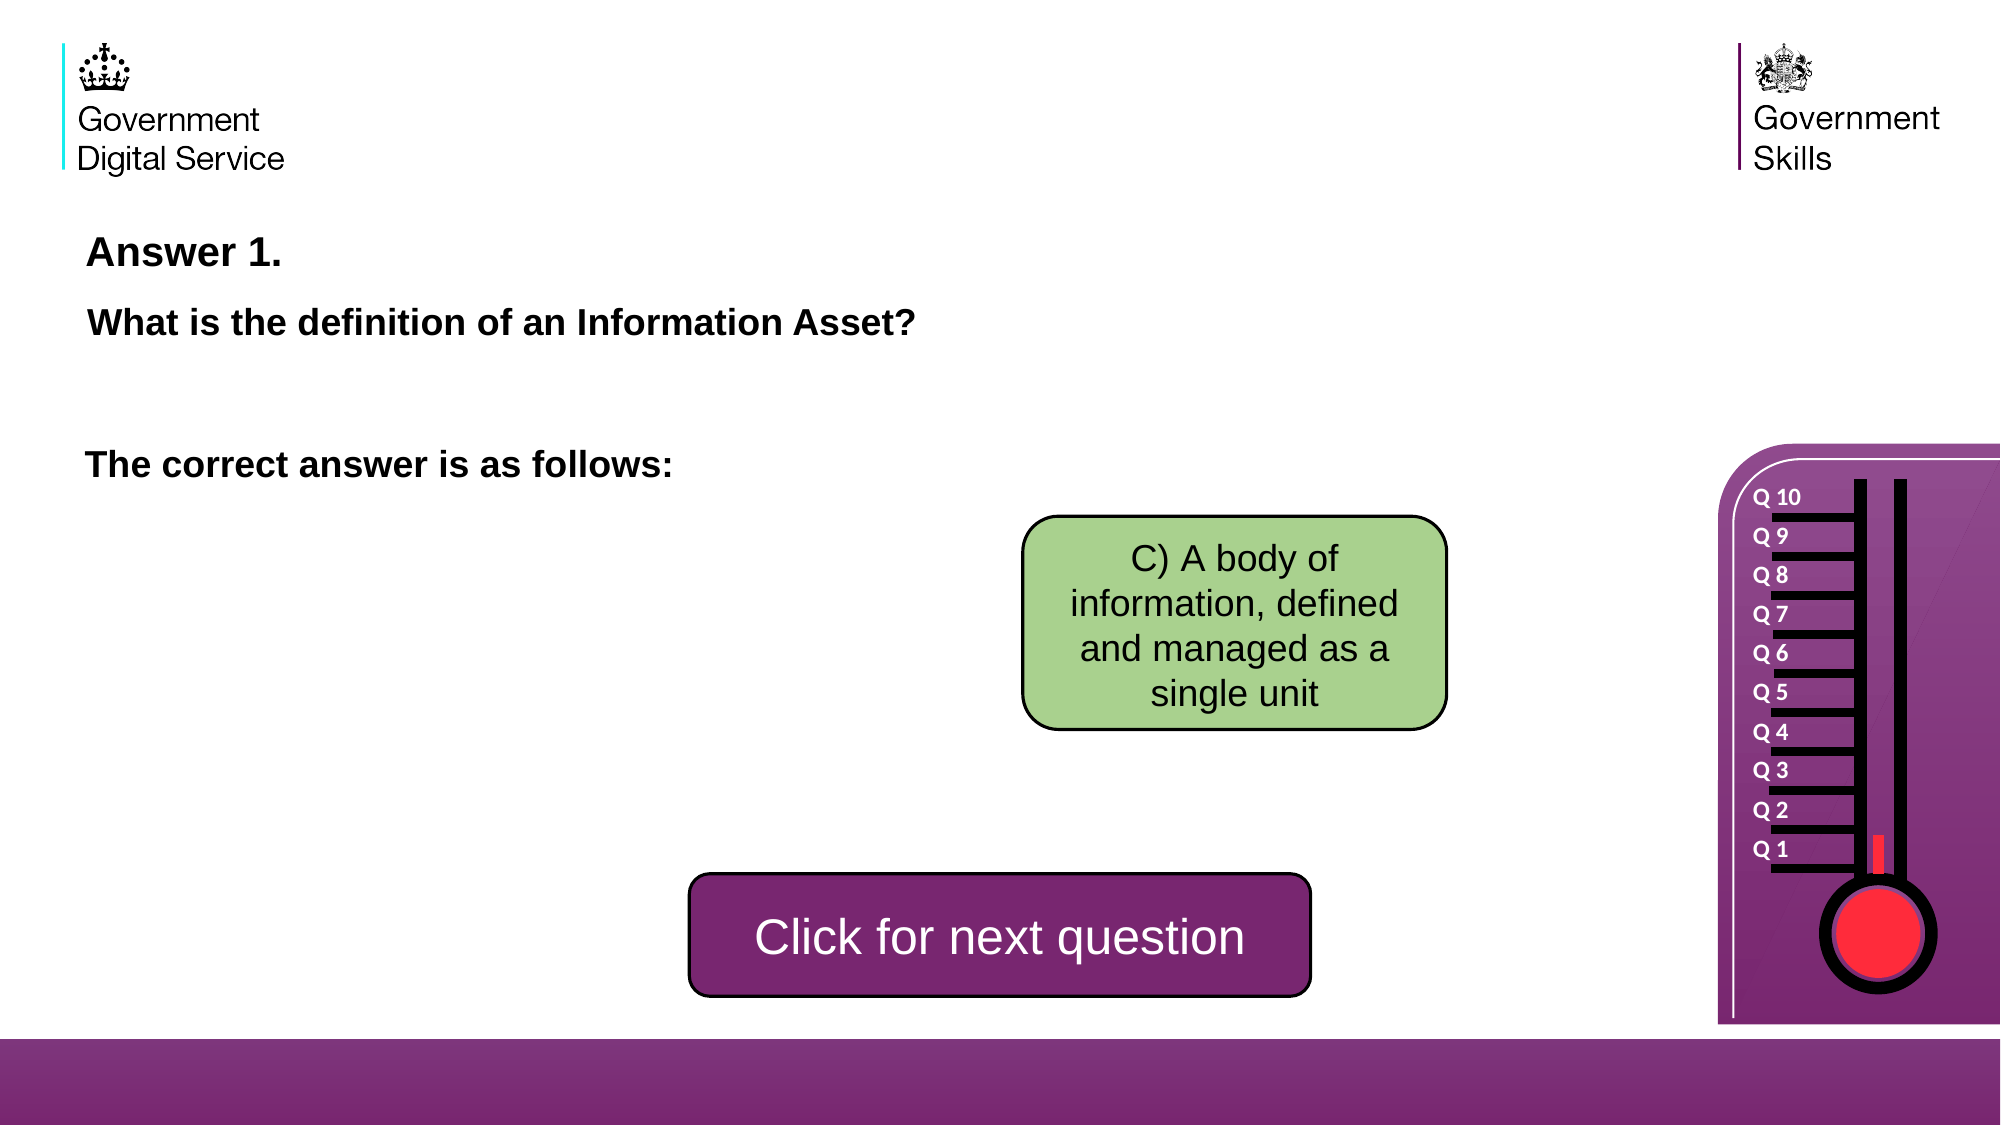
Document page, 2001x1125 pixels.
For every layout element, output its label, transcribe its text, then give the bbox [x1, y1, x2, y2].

text_box Click for next question [689, 873, 1311, 997]
text_box What is the definition of an Information Asset? [87, 298, 1916, 430]
text_box C) A body of information, defined and managed as a single unit [1022, 516, 1447, 730]
text_box The correct answer is as follows: [84, 429, 1099, 491]
title Answer 1. [85, 222, 1811, 280]
